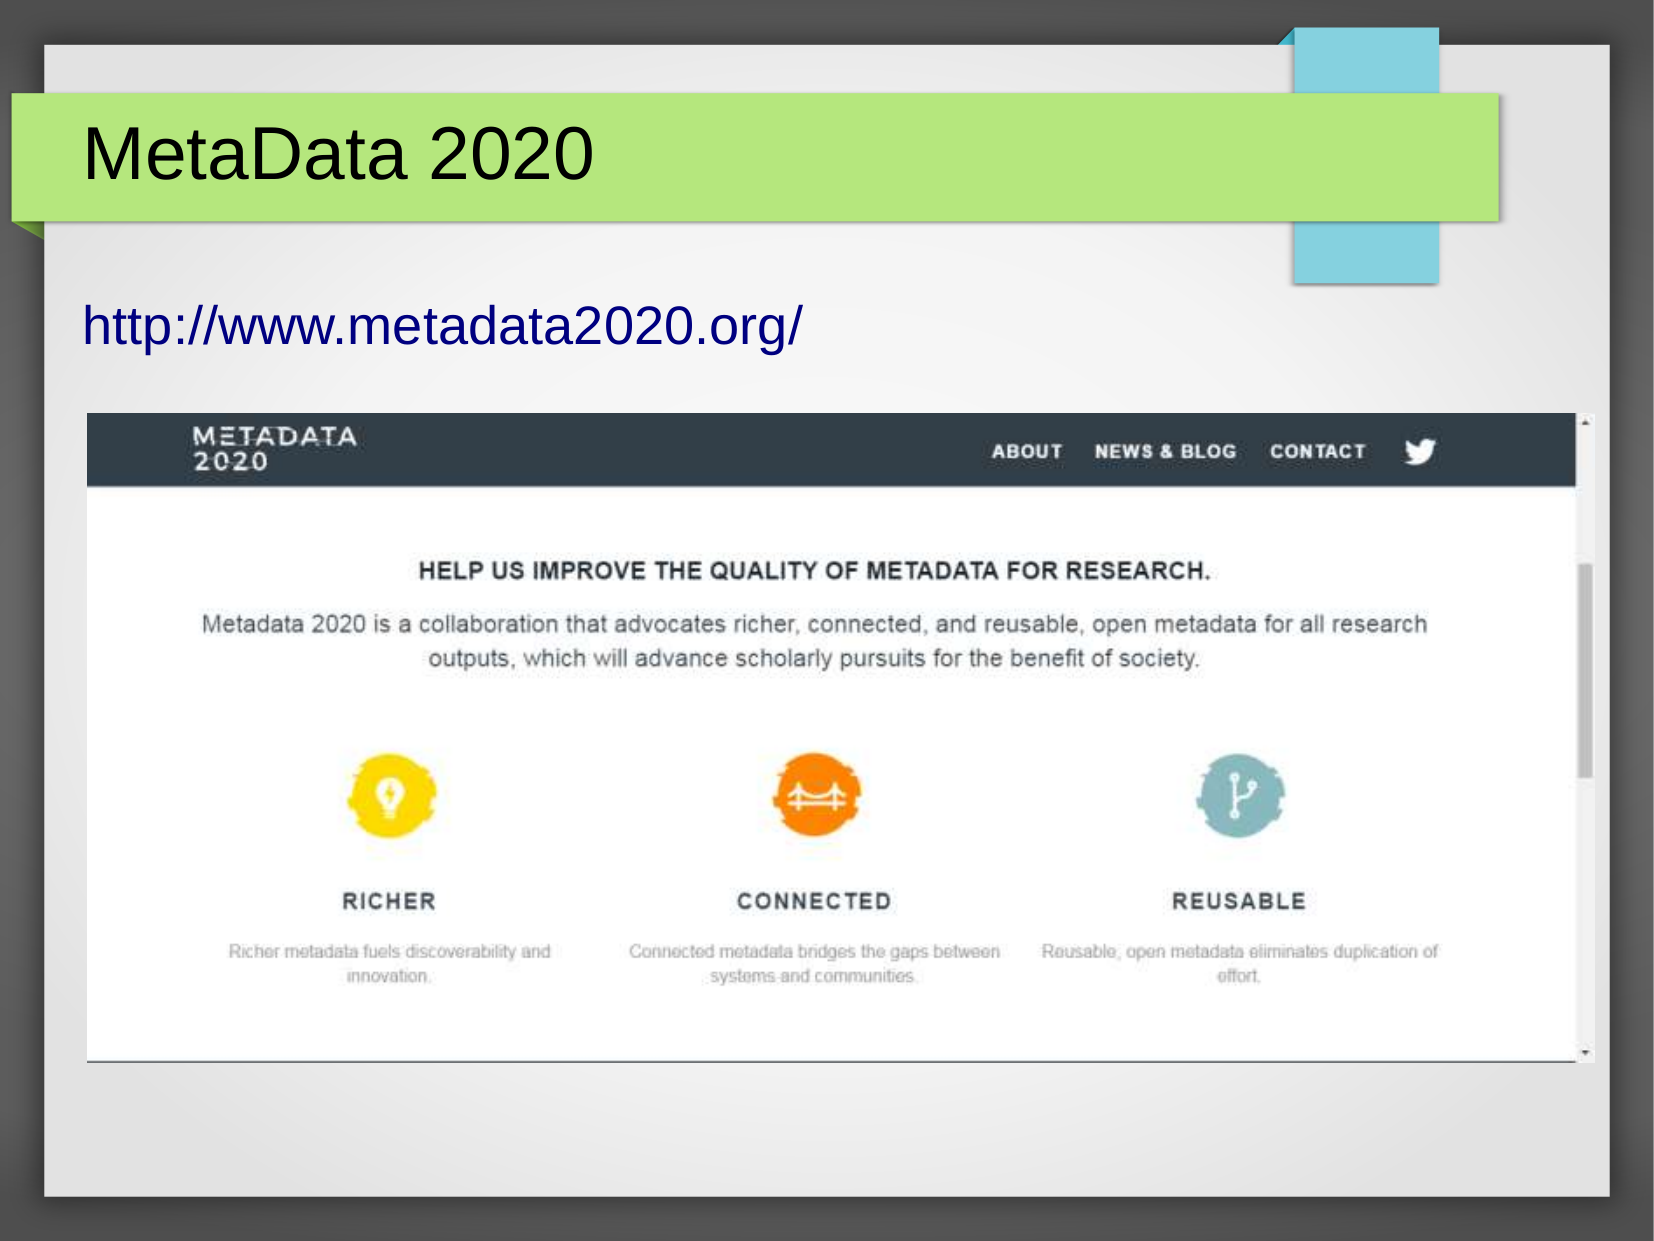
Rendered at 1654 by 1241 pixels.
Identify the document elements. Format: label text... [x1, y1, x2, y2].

list http://www.metadata2020.org/ [82, 295, 1571, 1015]
title MetaData 2020 [82, 94, 1264, 213]
picture [0, 0, 1654, 1241]
